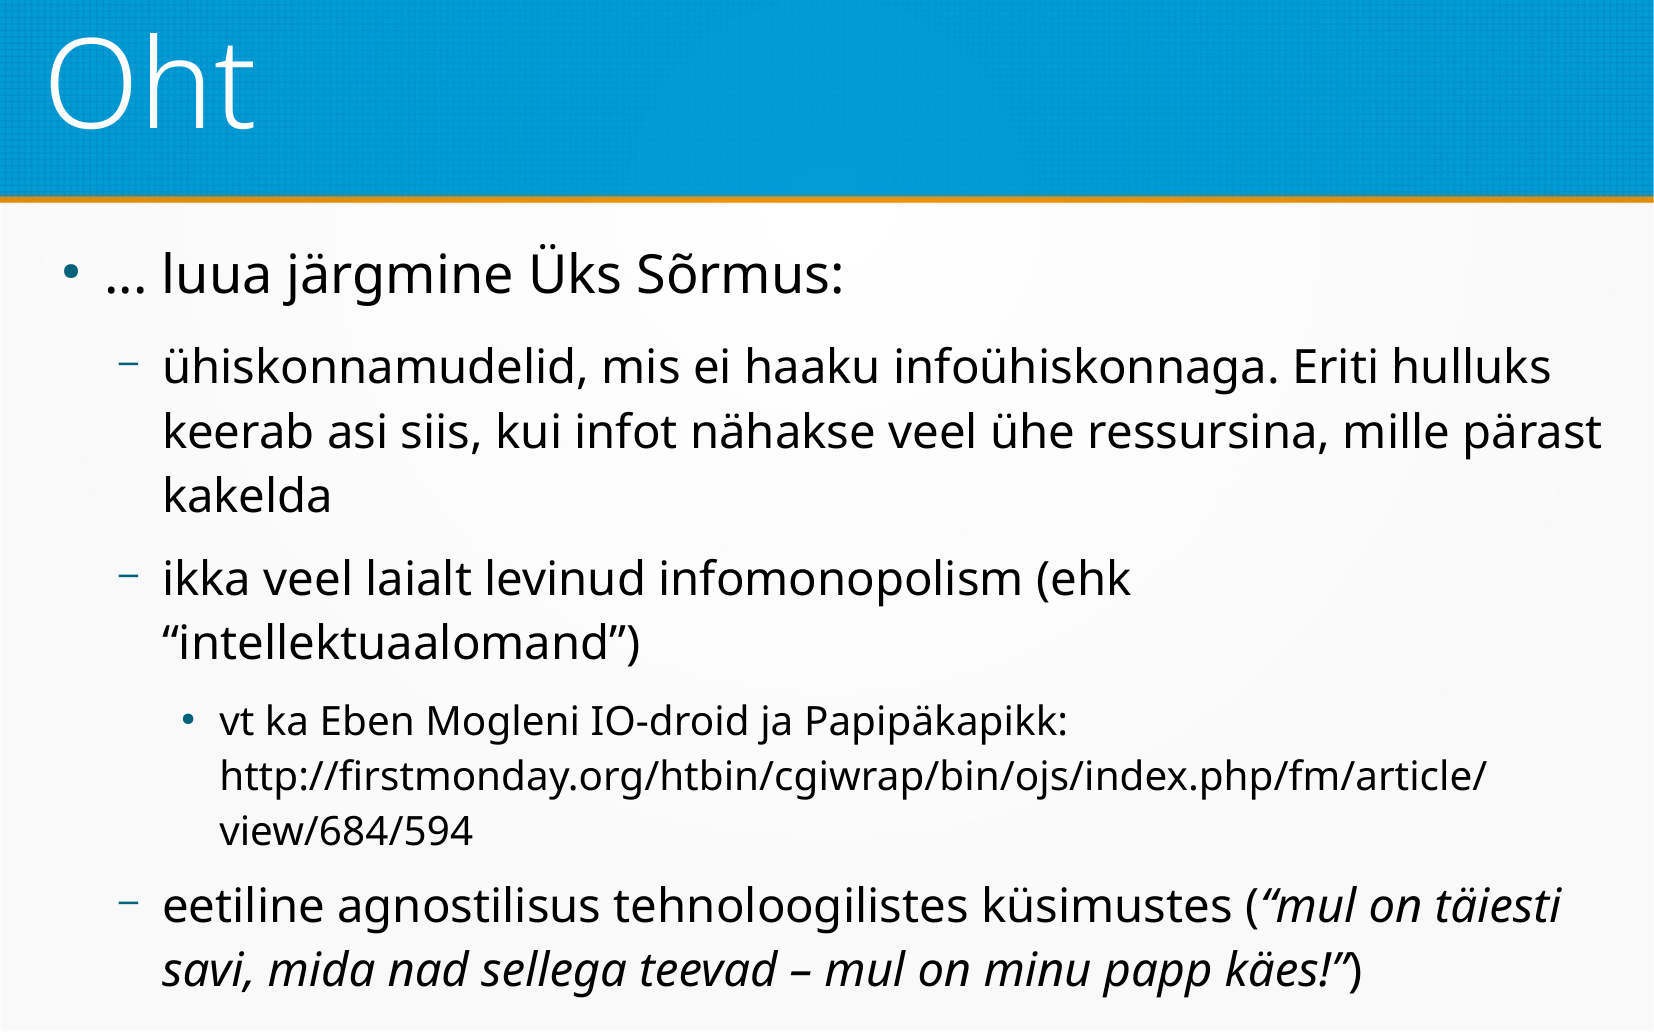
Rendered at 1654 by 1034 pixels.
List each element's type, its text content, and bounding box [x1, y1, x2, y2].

list ... luua järgmine Üks Sõrmus: ühiskonnamudelid, mis ei haaku infoühiskonnaga. Eriti hulluks keerab asi siis, kui infot nähakse veel ühe ressursina, mille pärast kakelda ikka veel laialt levinud infomonopolism (ehk “intellektuaalomand”) vt ka Eben Mogleni IO-droid ja Papipäkapikk: http://firstmonday.org/htbin/cgiwrap/bin/ojs/index.php/fm/article/view/684/594 eetiline agnostilisus tehnoloogilistes küsimustes (“mul on täiesti savi, mida nad sellega teevad – mul on minu papp käes!”) [47, 236, 1607, 1002]
title Oht [43, 0, 1619, 166]
picture [0, 195, 1654, 1034]
